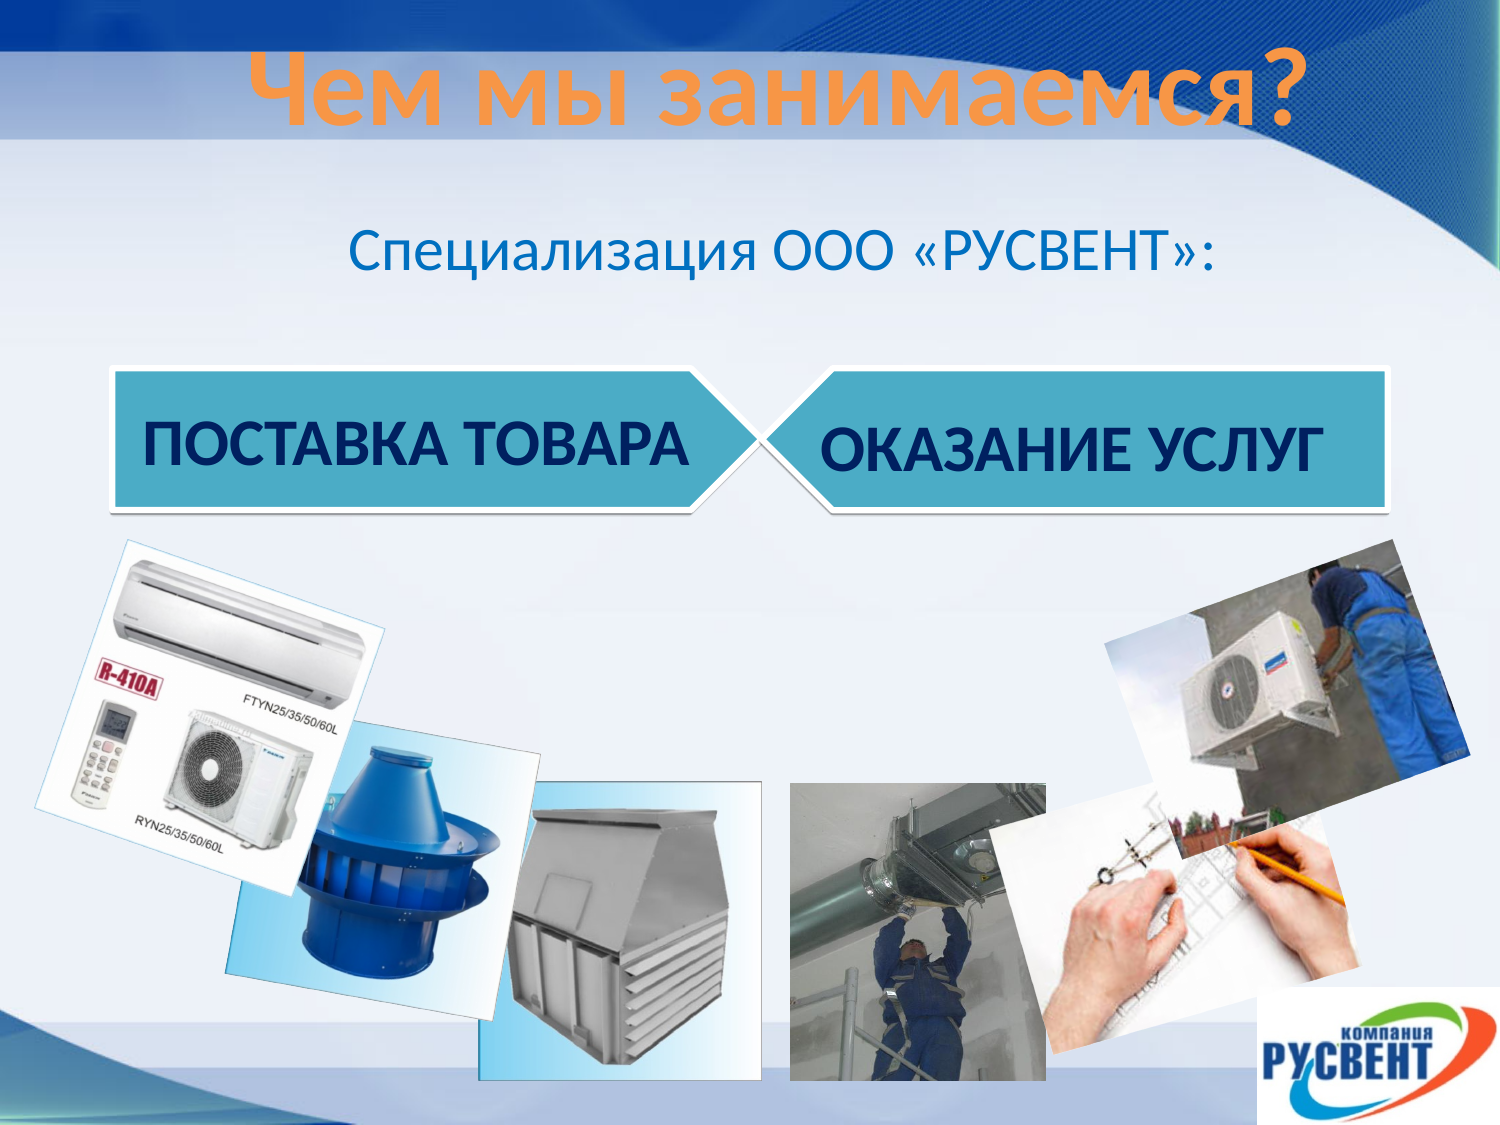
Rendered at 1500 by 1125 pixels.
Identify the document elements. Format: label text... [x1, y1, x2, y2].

picture [33, 538, 762, 1081]
text_box [803, 368, 1388, 511]
text_box [727, 404, 790, 474]
list Специализация ООО «РУСВЕНТ»: [109, 148, 1457, 291]
text_box [112, 368, 714, 391]
picture [790, 538, 1500, 1125]
text_box ОКАЗАНИЕ УСЛУГ [790, 397, 1379, 493]
title Чем мы занимаемся? [171, 0, 1388, 148]
text_box [112, 487, 714, 511]
text_box ПОСТАВКА ТОВАРА [112, 391, 727, 487]
